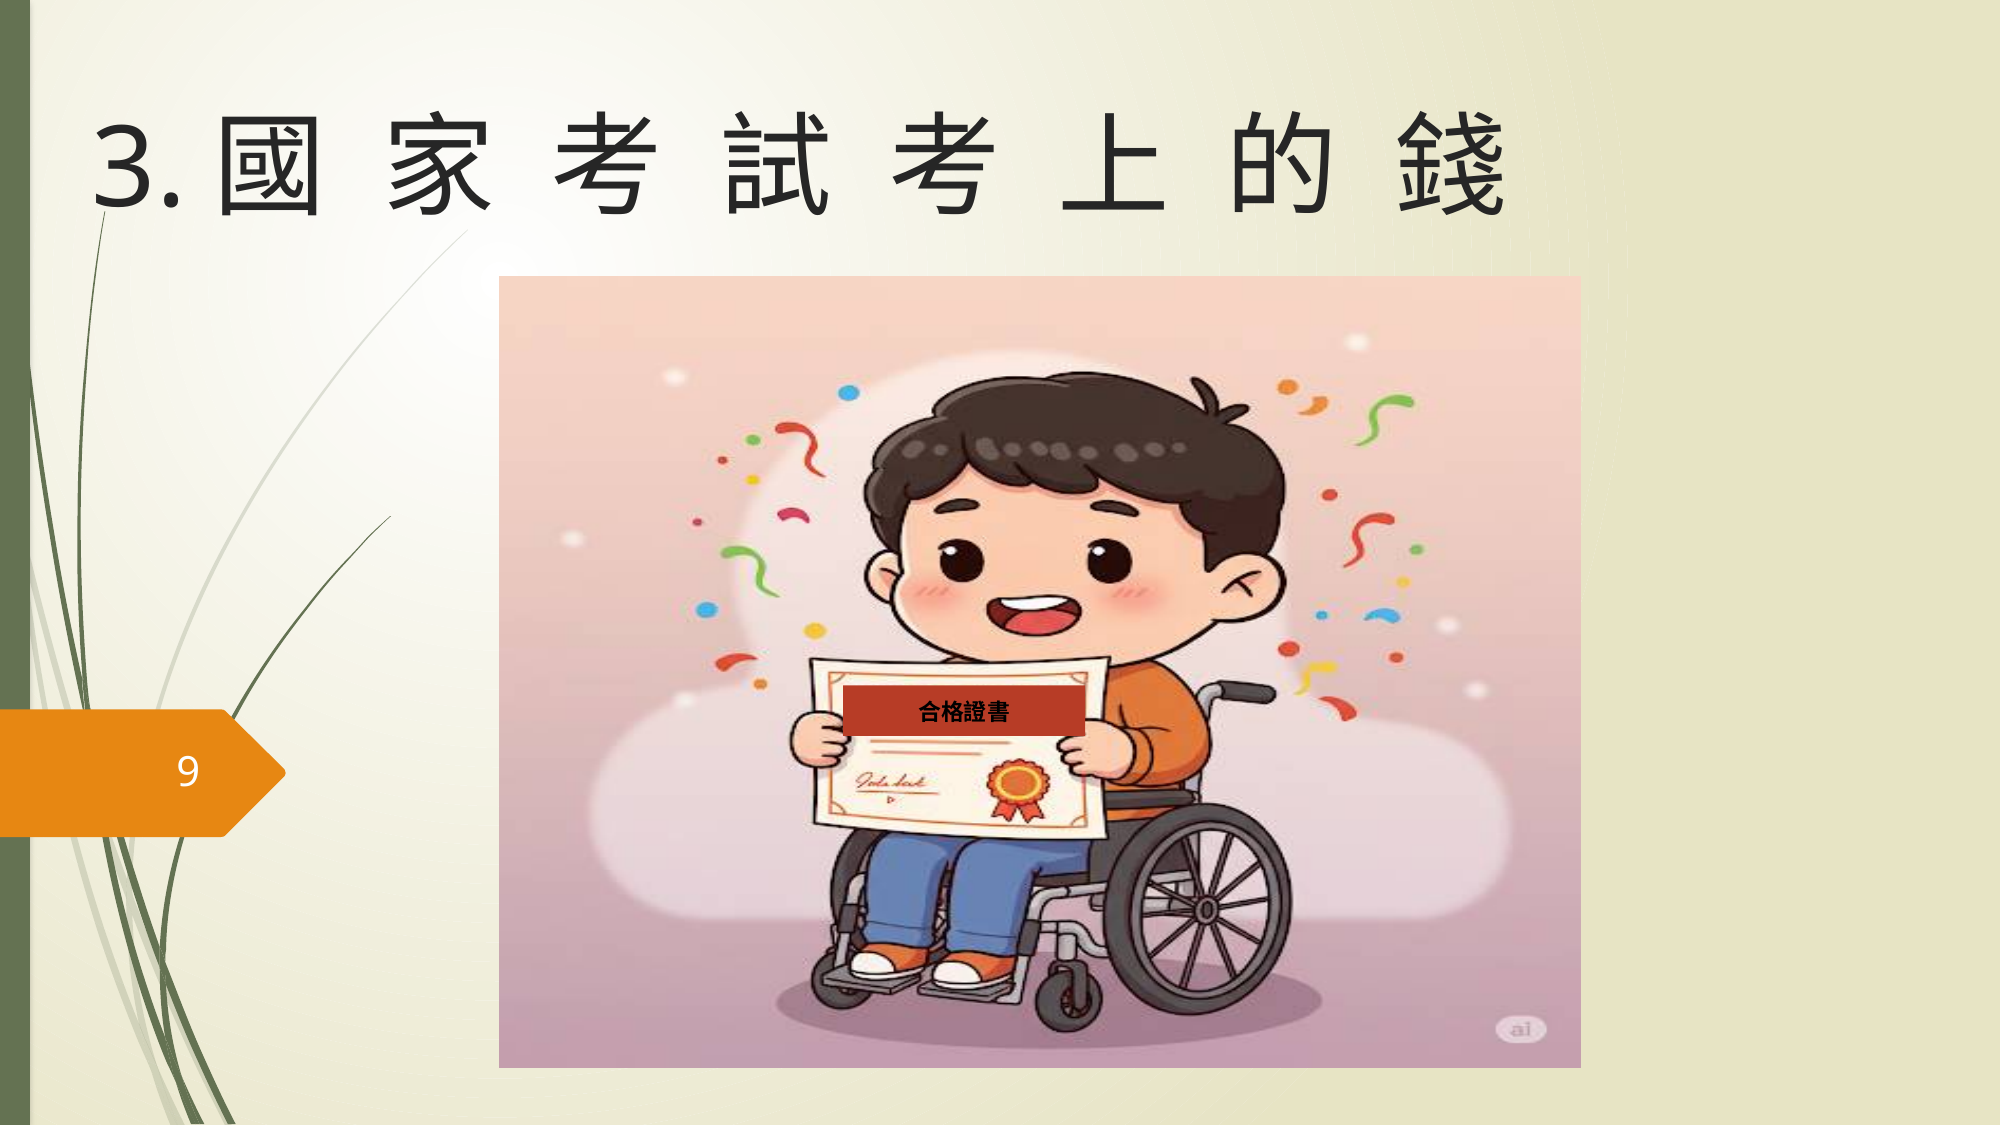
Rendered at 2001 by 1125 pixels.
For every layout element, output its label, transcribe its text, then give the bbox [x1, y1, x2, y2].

picture [73, 842, 357, 1125]
text_box 合格證書 [843, 685, 1086, 736]
title 3.國 家 考 試 考 上 的 錢 [76, 46, 1881, 237]
picture [499, 276, 1581, 1068]
